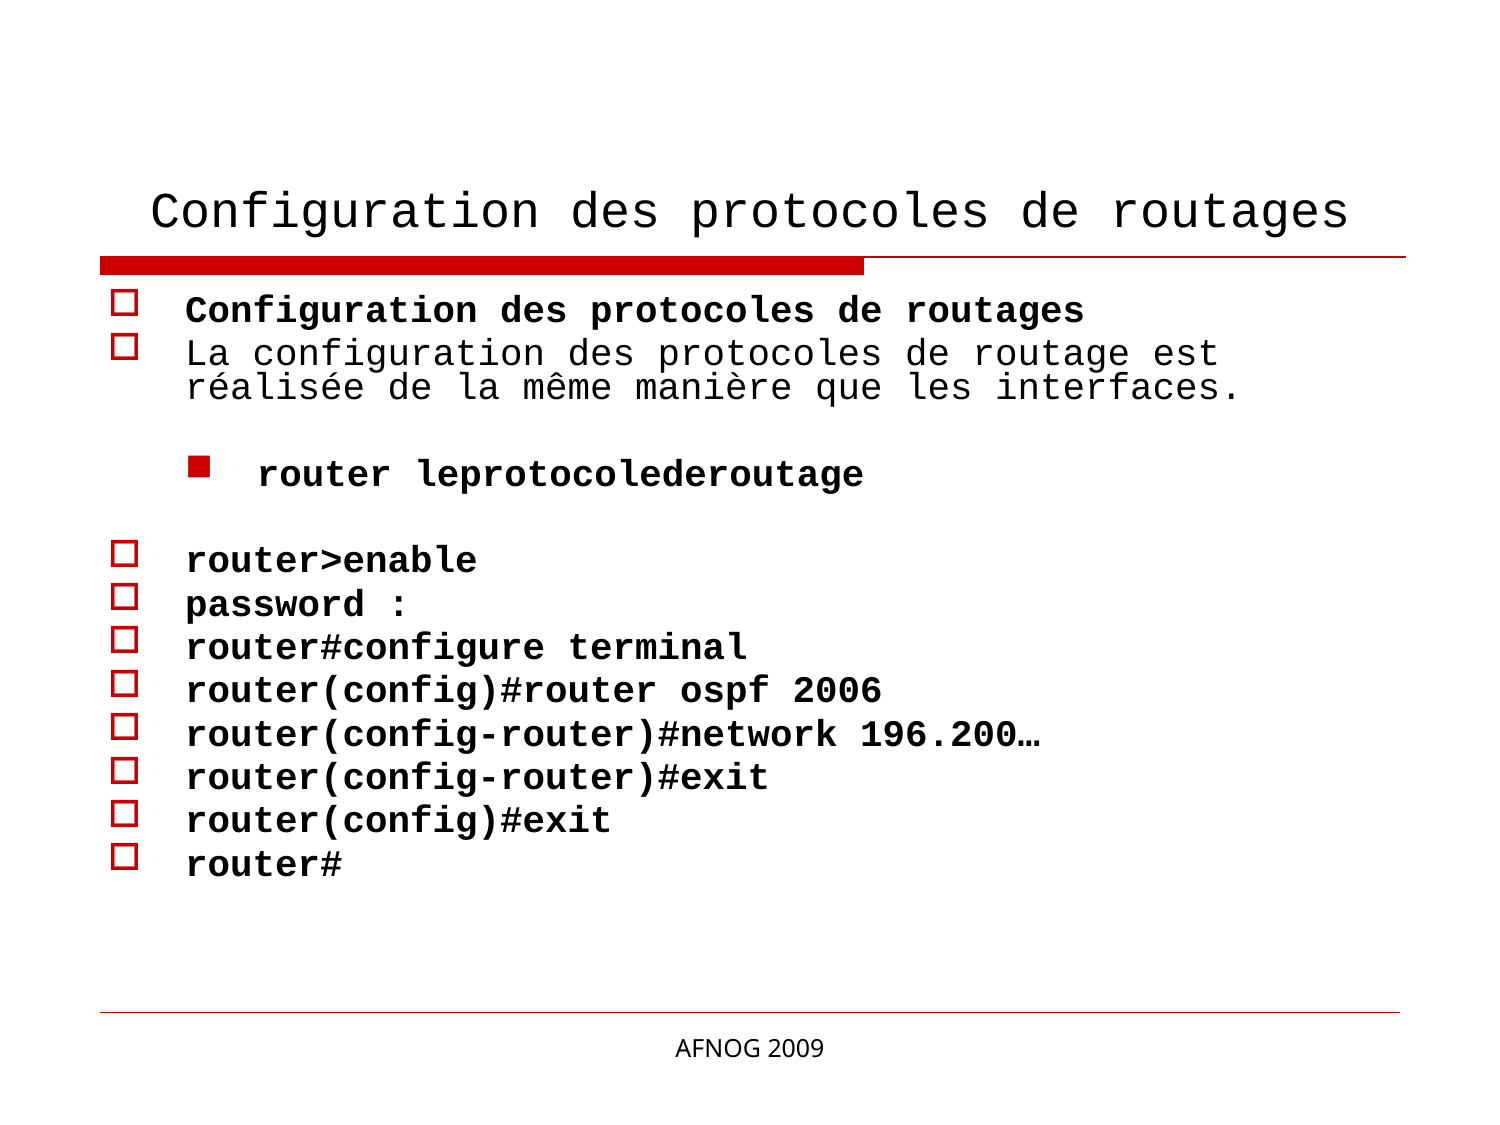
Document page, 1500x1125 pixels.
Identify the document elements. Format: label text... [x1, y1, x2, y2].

text_box AFNOG 2009 [512, 1024, 988, 1103]
list Configuration des protocoles de routages La configuration des protocoles de routage est réalisée de la même manière que les interfaces. router leprotocolederoutage router>enable password : router#configure terminal router(config)#router ospf 2006 router(config-router)#network 196.200… router(config-router)#exit router(config)#exit router# [92, 287, 1406, 988]
title Configuration des protocoles de routages [94, 49, 1407, 250]
